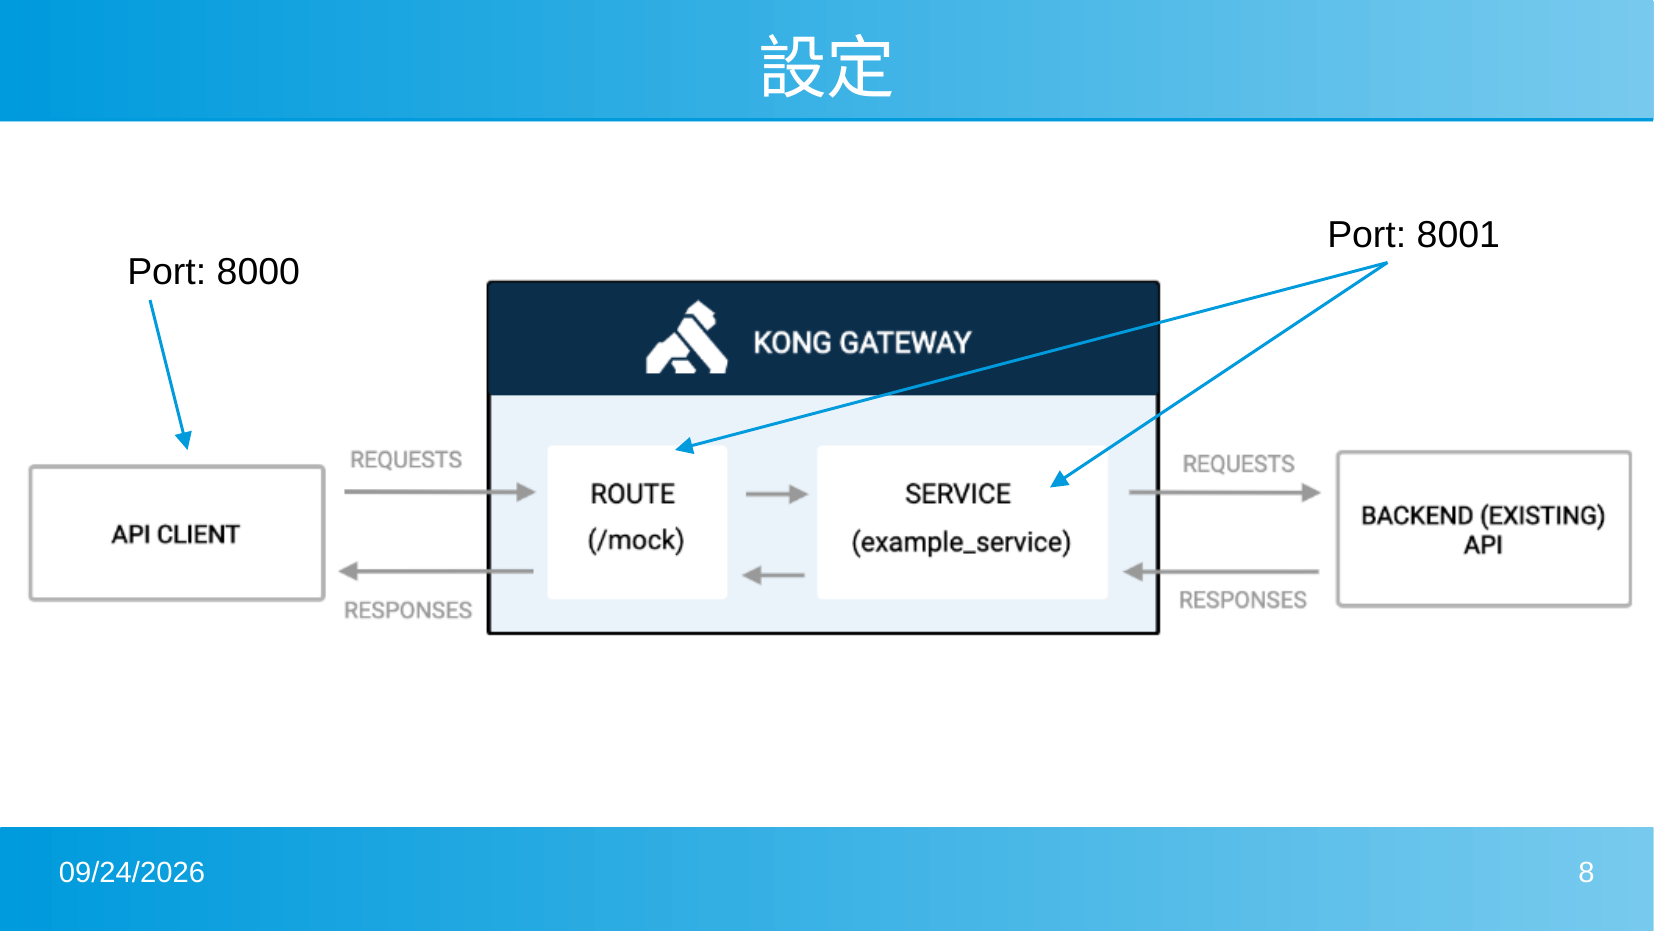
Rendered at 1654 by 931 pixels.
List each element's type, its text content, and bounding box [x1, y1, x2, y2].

title 設定 [59, 28, 1595, 109]
text_box Port: 8000 [112, 243, 315, 301]
text_box Port: 8001 [1312, 205, 1515, 263]
picture [1, 242, 1651, 687]
